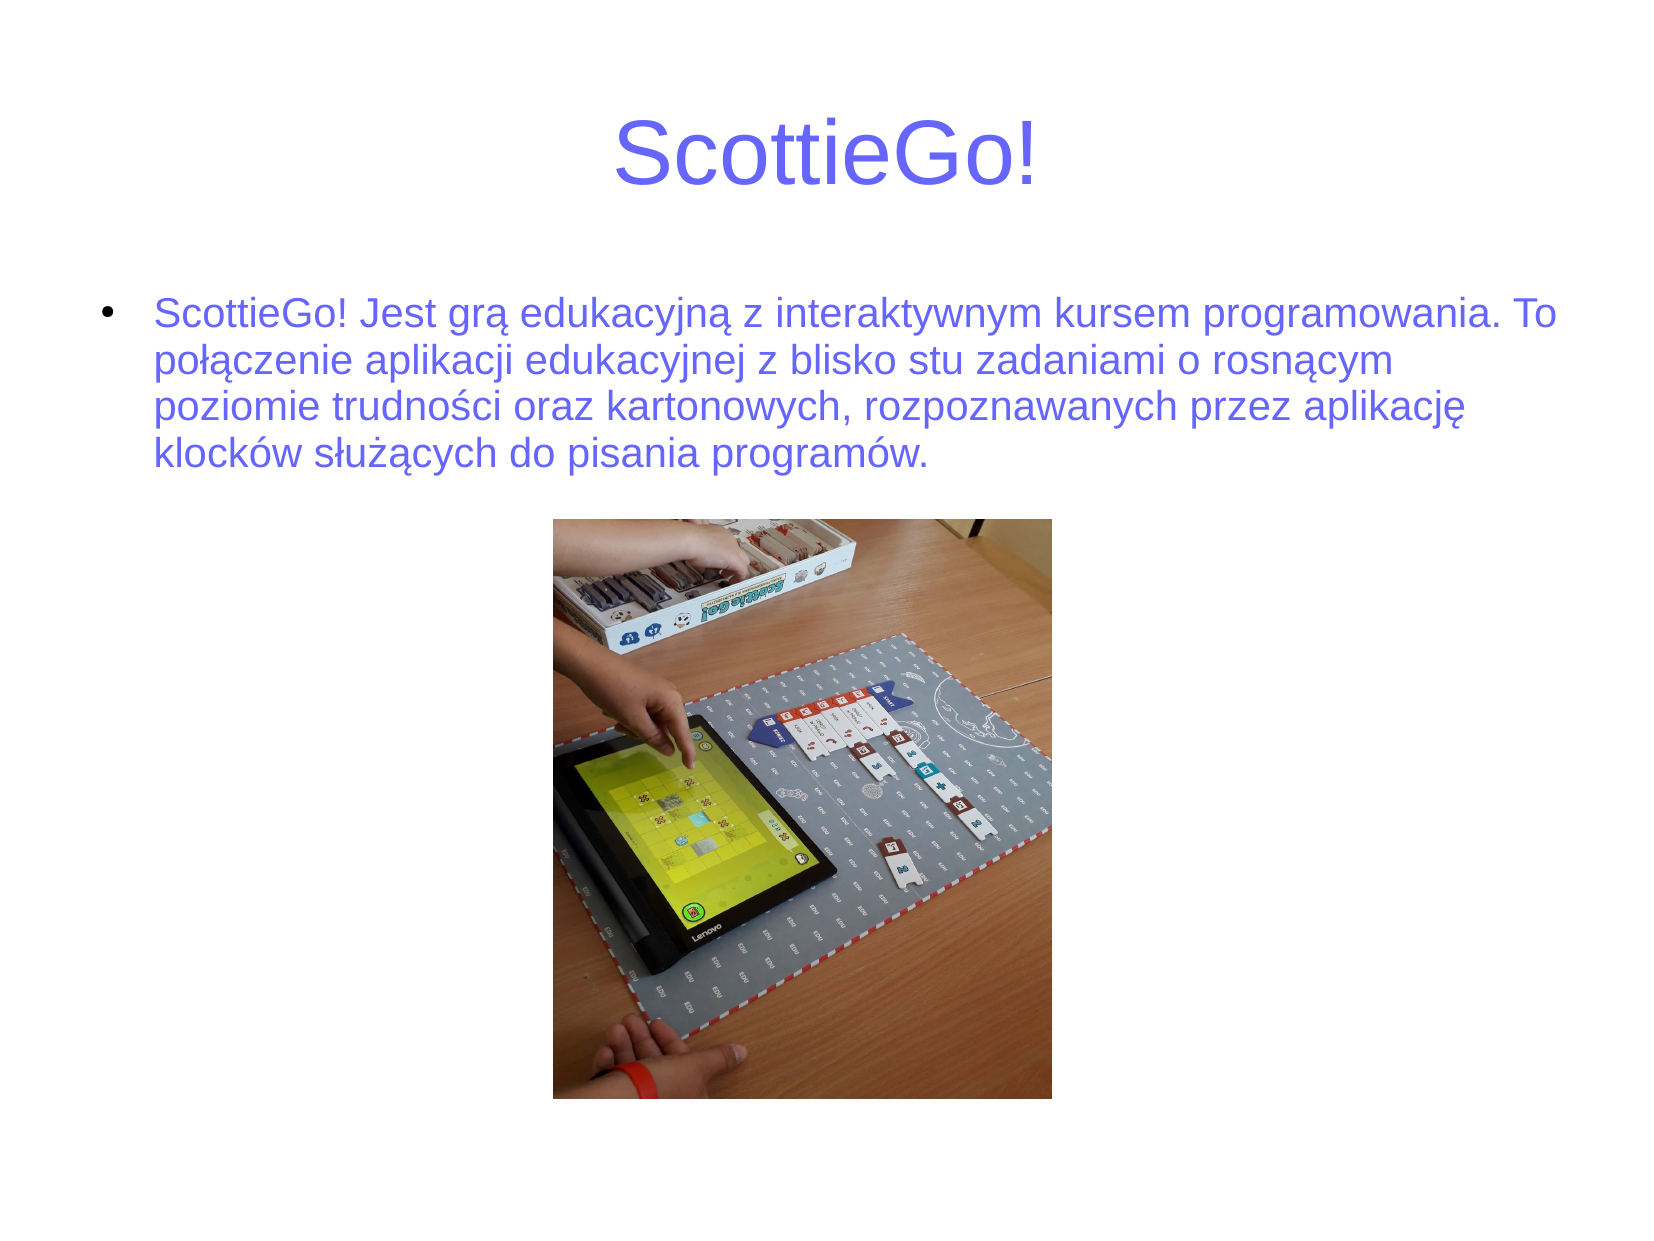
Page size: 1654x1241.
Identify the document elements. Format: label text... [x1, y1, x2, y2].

picture [553, 519, 1052, 1099]
title ScottieGo! [82, 49, 1571, 257]
list ScottieGo! Jest grą edukacyjną z interaktywnym kursem programowania. To połączenie aplikacji edukacyjnej z blisko stu zadaniami o rosnącym poziomie trudności oraz kartonowych, rozpoznawanych przez aplikację klocków służących do pisania programów. [82, 290, 1571, 1109]
